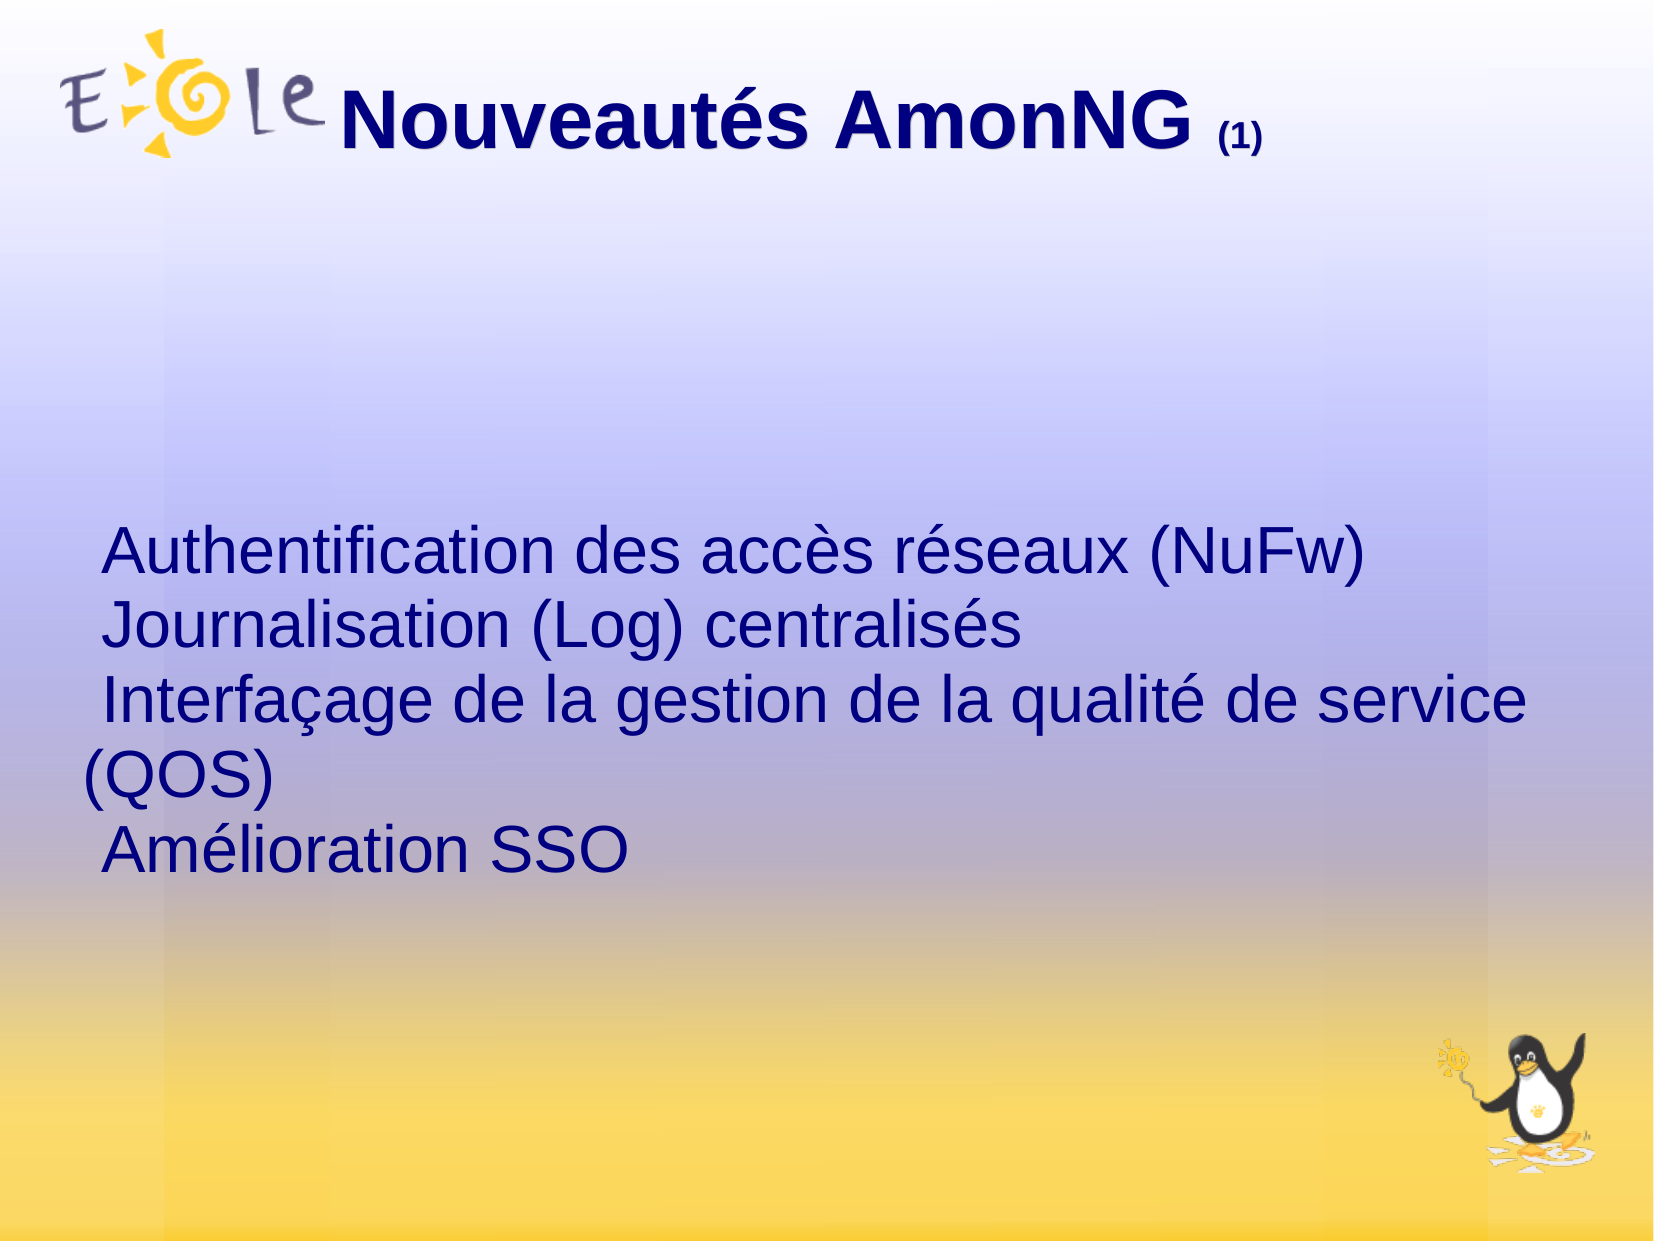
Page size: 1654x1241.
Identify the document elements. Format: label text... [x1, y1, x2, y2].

subtitle Authentification des accès réseaux (NuFw) Journalisation (Log) centralisés Interfaçage de la gestion de la qualité de service (QOS) Amélioration SSO [82, 297, 1571, 1102]
text_box Nouveautés AmonNG (1) [324, 66, 1279, 189]
picture [0, 0, 1654, 1241]
